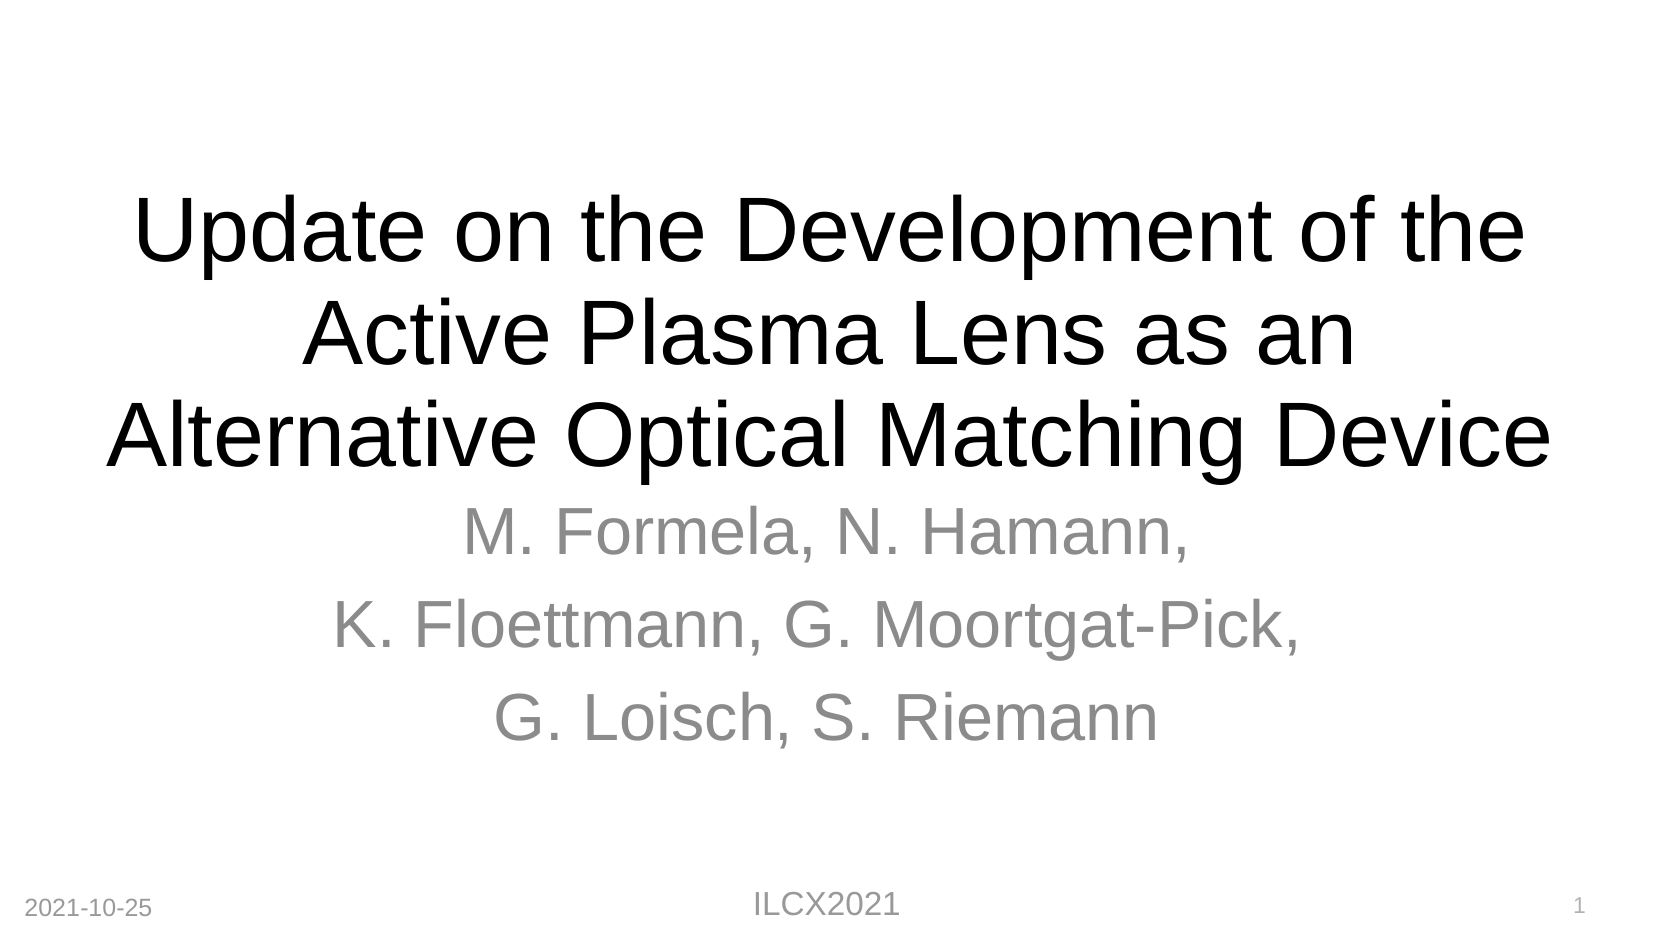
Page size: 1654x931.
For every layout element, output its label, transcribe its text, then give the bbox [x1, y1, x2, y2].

text_box <number> [1558, 885, 1654, 927]
text_box M. Formela, N. Hamann, K. Floettmann, G. Moortgat-Pick, G. Loisch, S. Riemann [167, 480, 1487, 739]
text_box ILCX2021 [737, 878, 917, 931]
title Update on the Development of the Active Plasma Lens as an Alternative Optical Matching Device [86, 178, 1576, 487]
text_box 2021-10-25 [0, 885, 178, 929]
